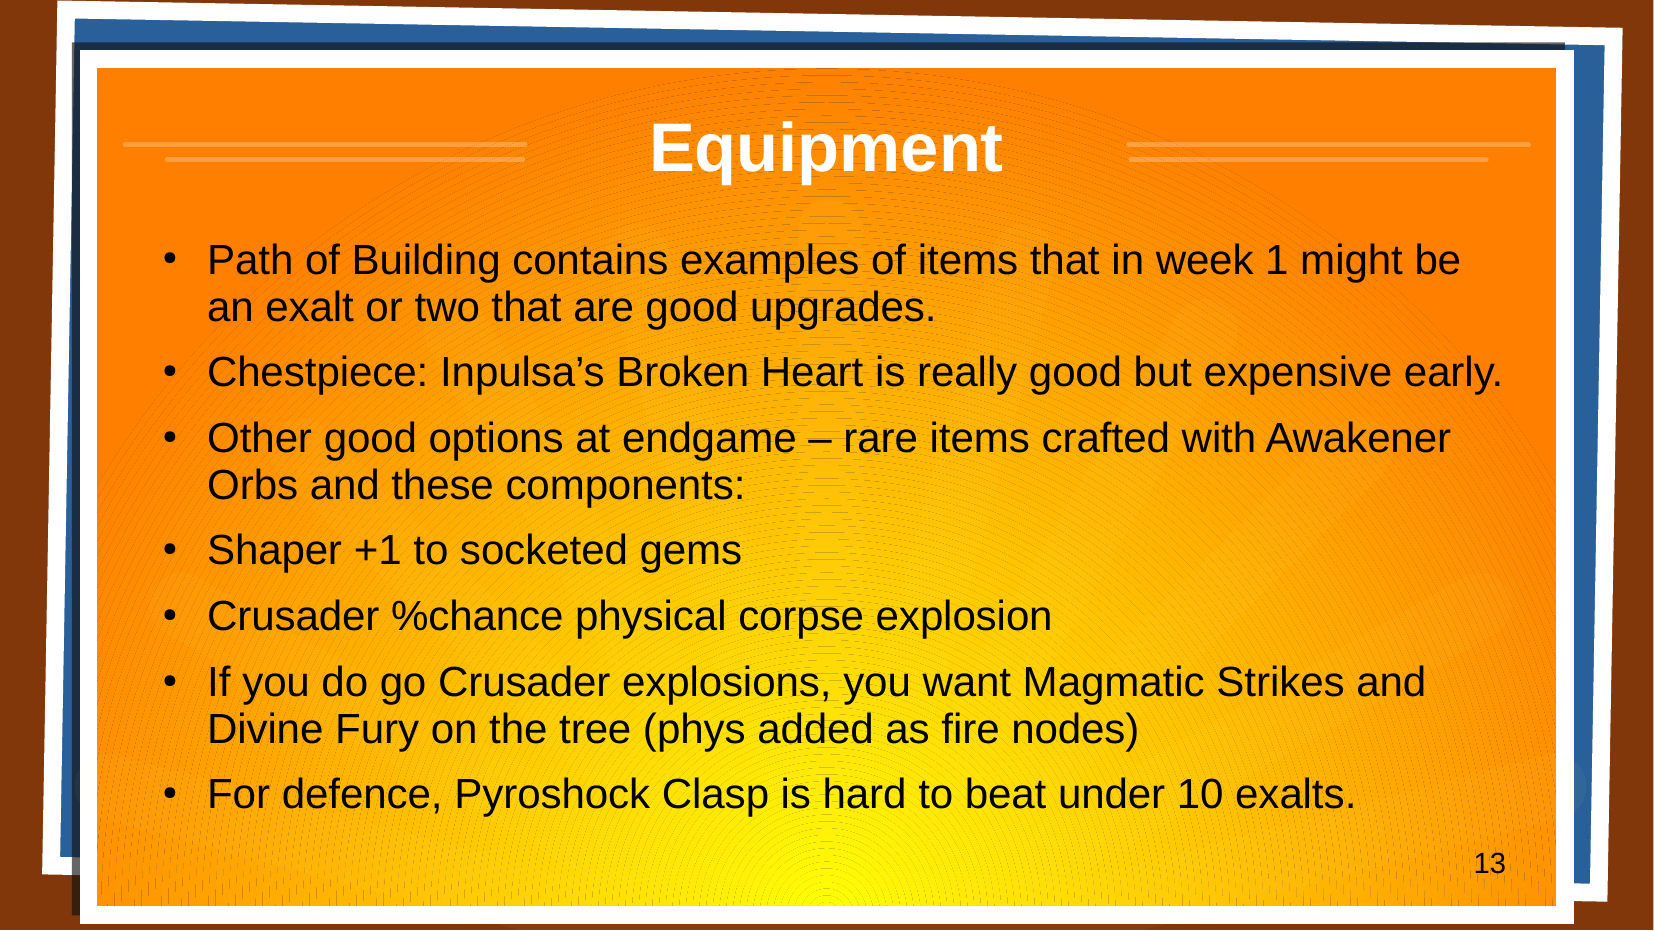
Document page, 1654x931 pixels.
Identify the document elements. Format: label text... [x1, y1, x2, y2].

title Equipment [531, 73, 1123, 222]
list Path of Building contains examples of items that in week 1 might be an exalt or two that are good upgrades. Chestpiece: Inpulsa’s Broken Heart is really good but expensive early. Other good options at endgame – rare items crafted with Awakener Orbs and these components: Shaper +1 to socketed gems Crusader %chance physical corpse explosion If you do go Crusader explosions, you want Magmatic Strikes and Divine Fury on the tree (phys added as fire nodes) For defence, Pyroshock Clasp is hard to beat under 10 exalts. [147, 236, 1506, 827]
